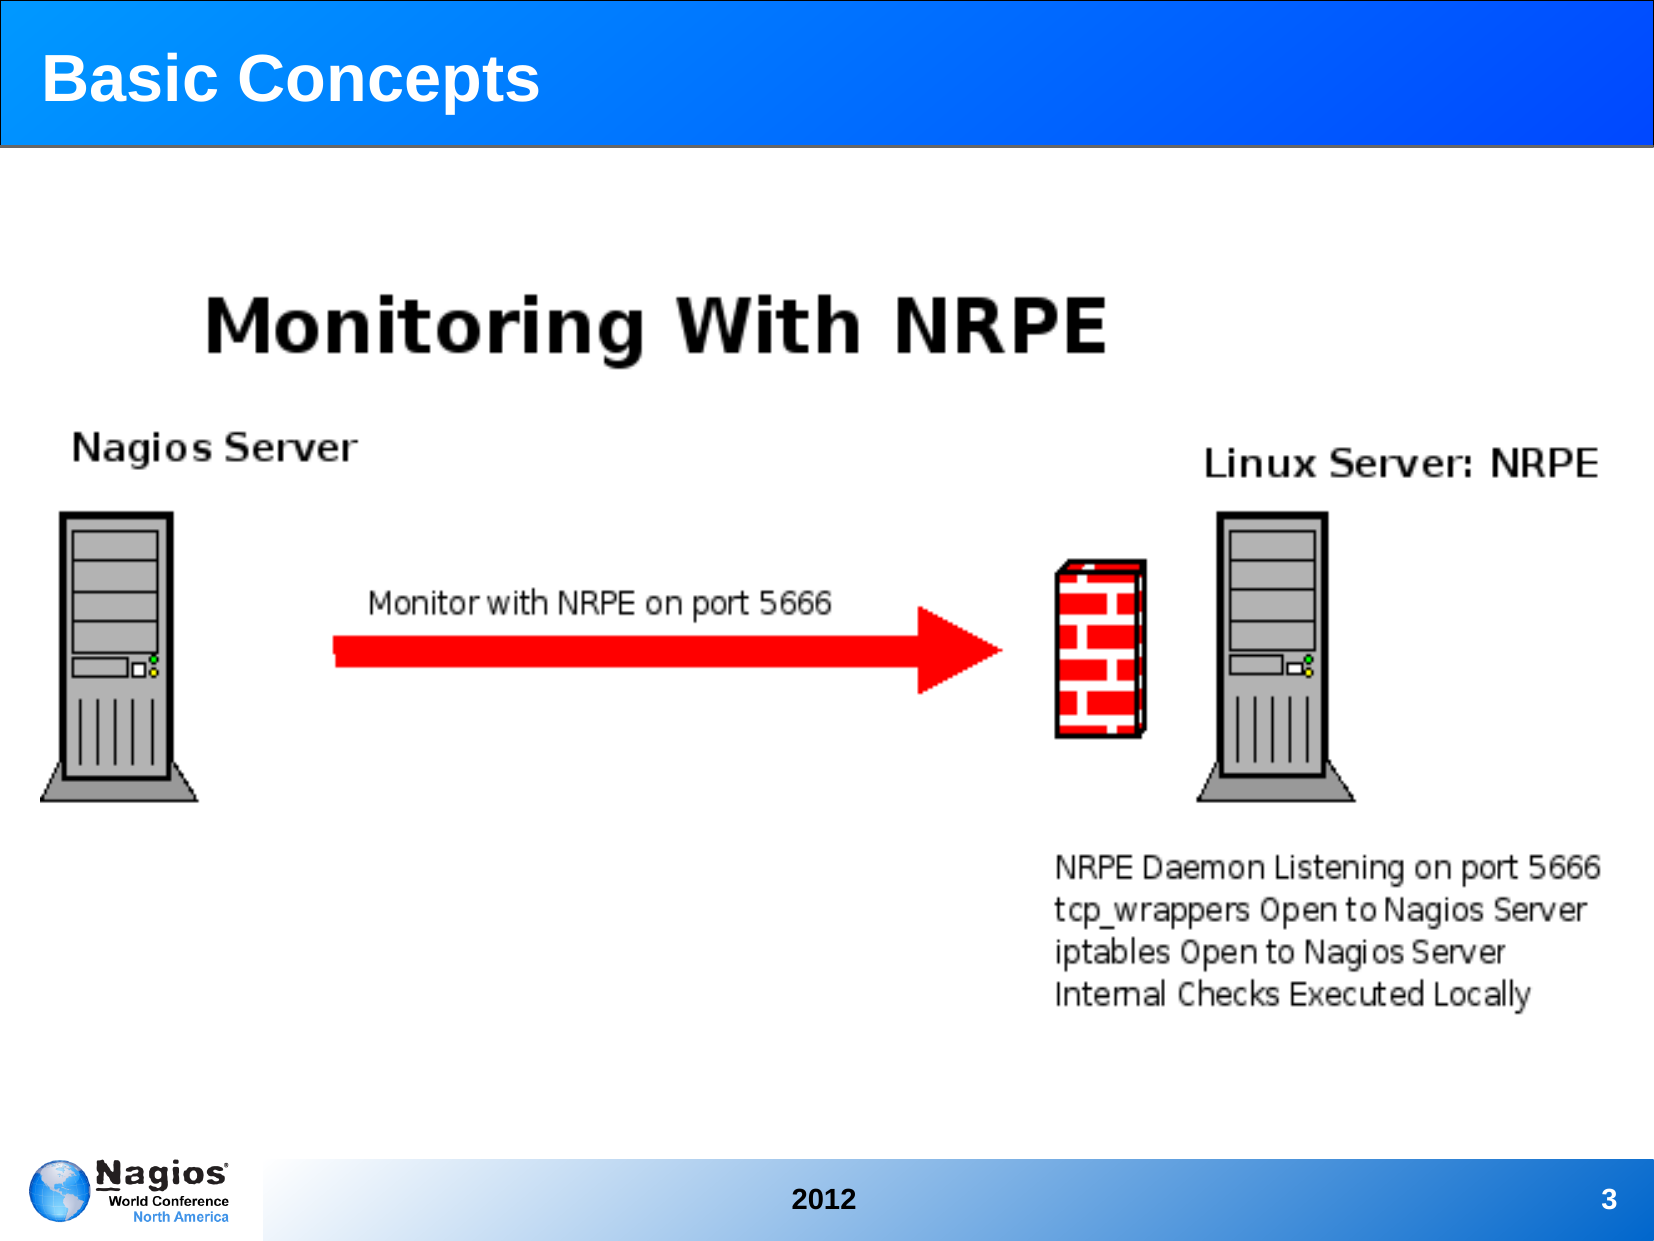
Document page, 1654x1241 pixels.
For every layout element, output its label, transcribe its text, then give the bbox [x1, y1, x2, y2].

picture [29, 1159, 229, 1235]
picture [40, 277, 1608, 1033]
title Basic Concepts [41, 36, 1248, 120]
